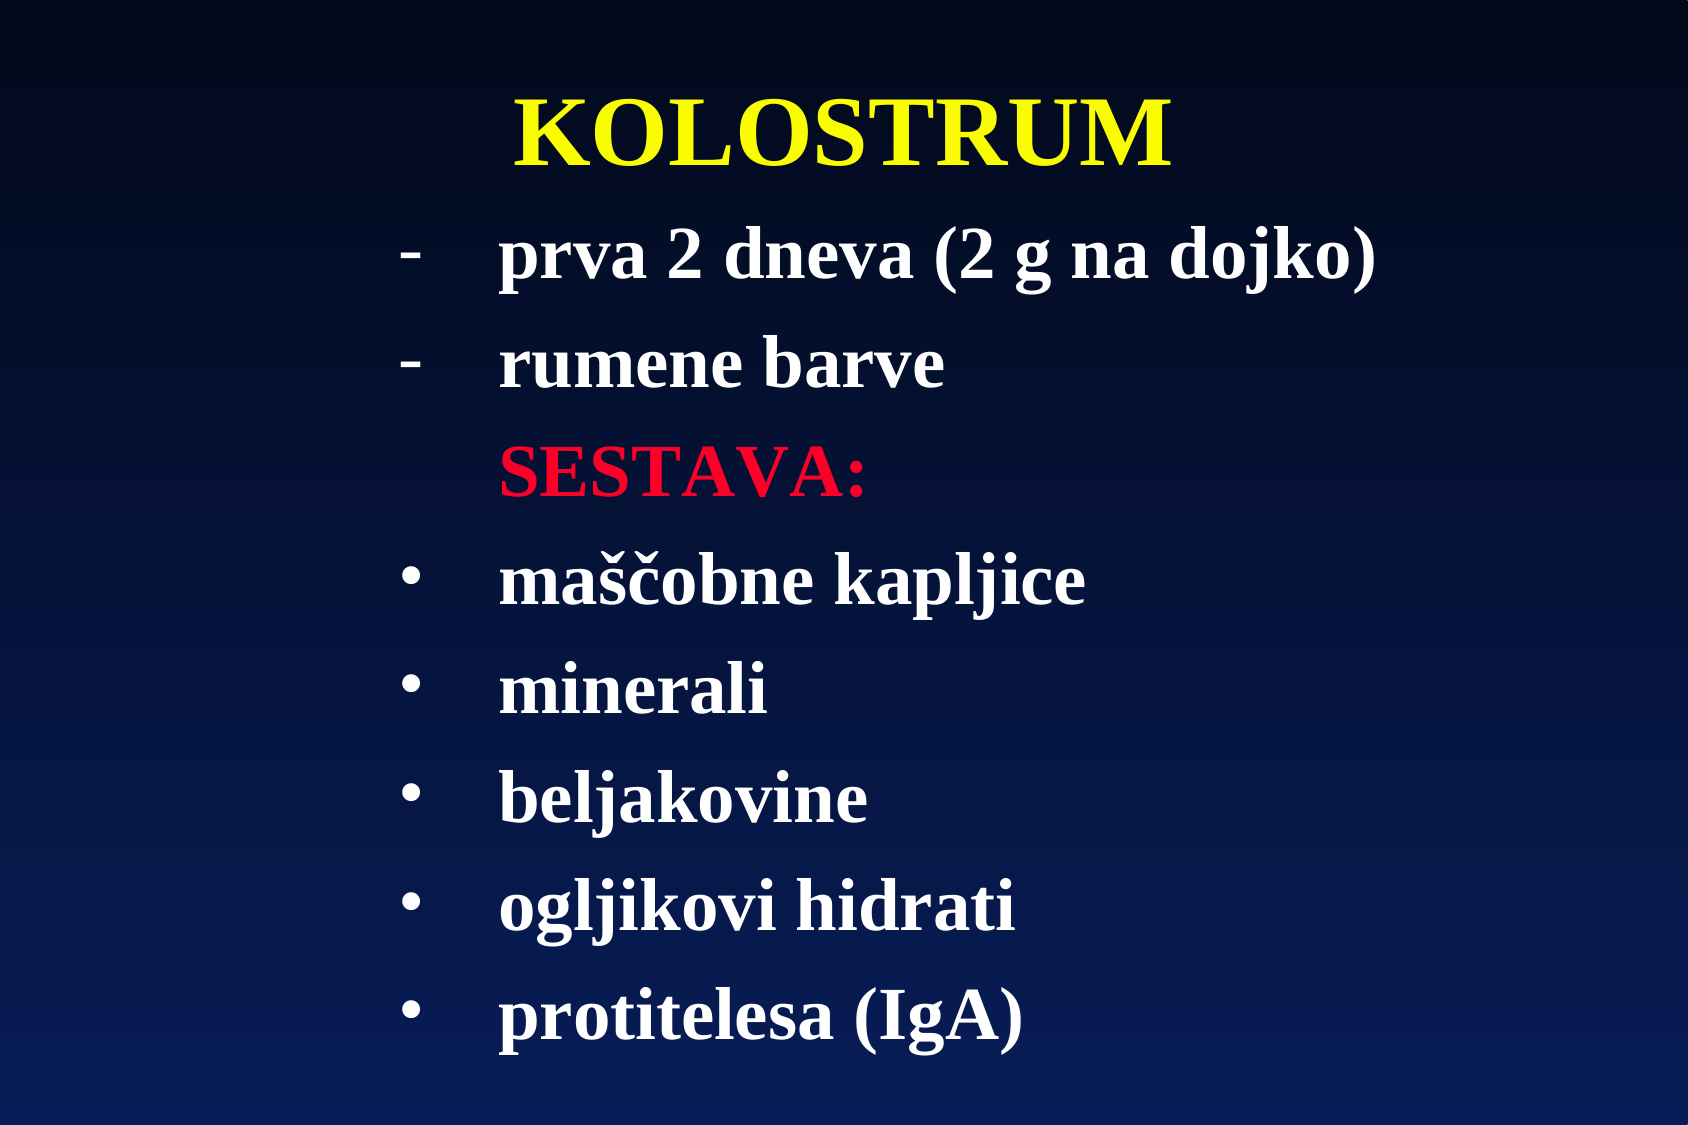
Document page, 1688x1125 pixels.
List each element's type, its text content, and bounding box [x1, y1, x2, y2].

list prva 2 dneva (2 g na dojko) rumene barve SESTAVA: maščobne kapljice minerali beljakovine ogljikovi hidrati protitelesa (IgA) [383, 196, 1447, 1071]
title KOLOSTRUM [0, 30, 1688, 220]
